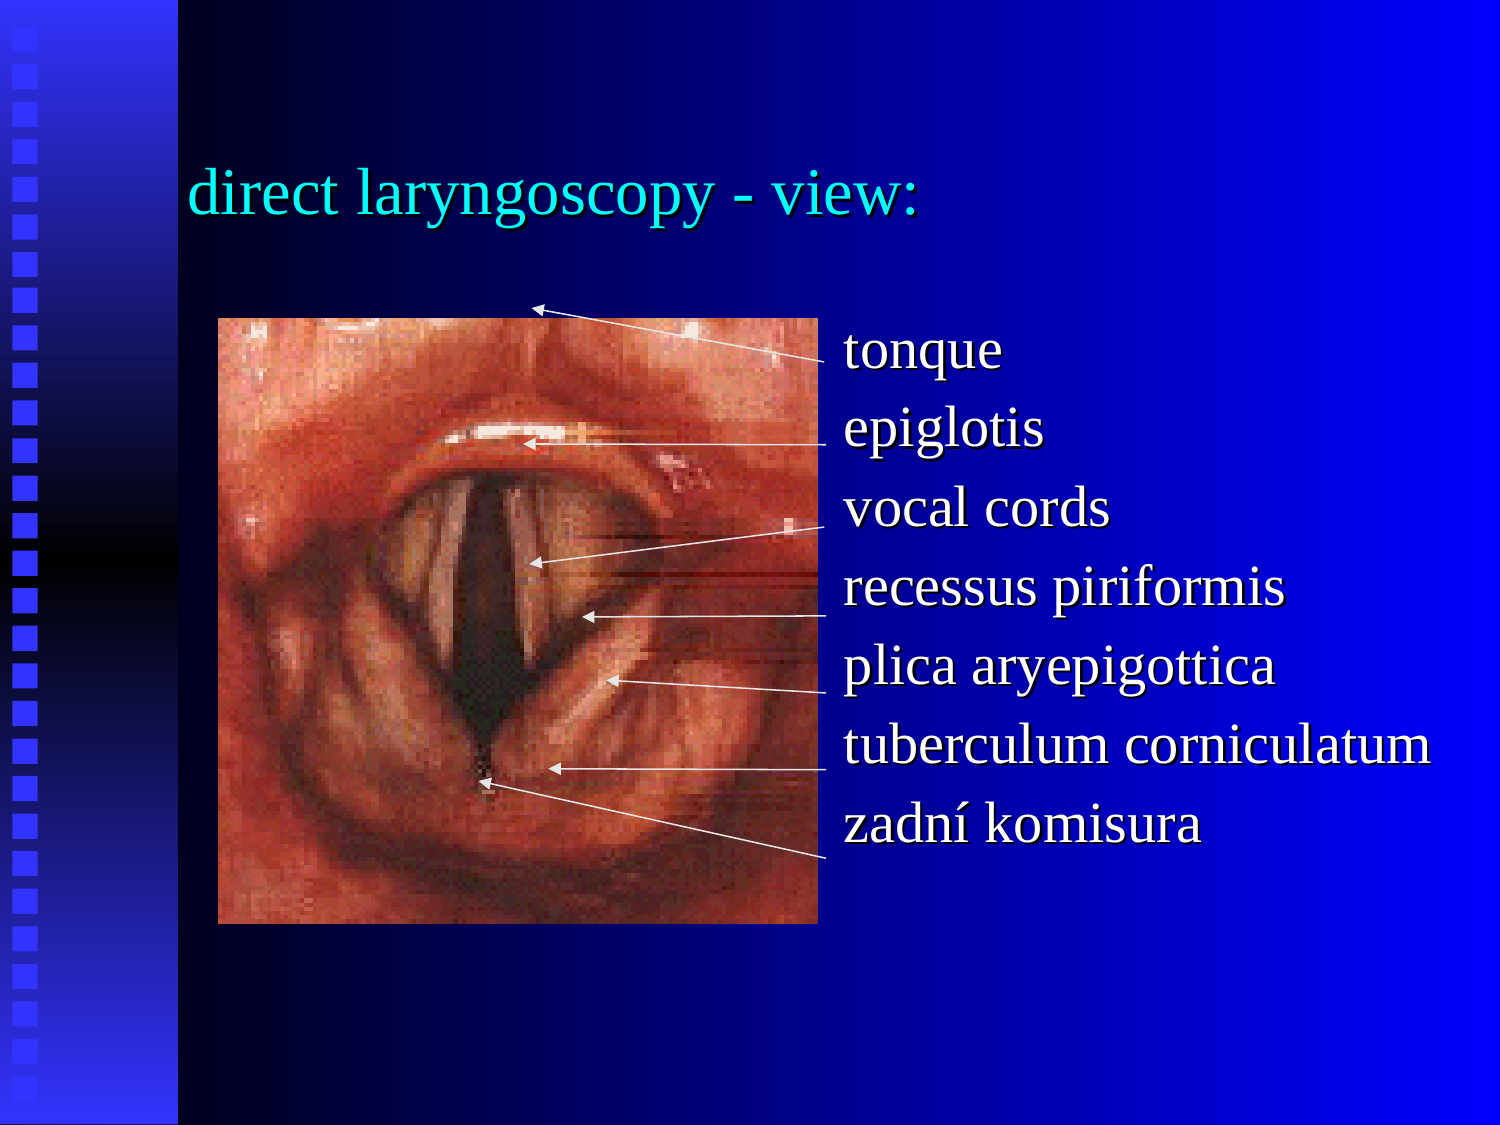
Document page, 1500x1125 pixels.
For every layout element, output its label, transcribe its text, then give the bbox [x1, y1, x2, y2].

picture [218, 318, 818, 924]
title direct laryngoscopy - view: [187, 99, 1463, 288]
list tonque epiglotis vocal cords recessus piriformis plica aryepigottica tuberculum corniculatum zadní komisura [843, 319, 1467, 995]
picture [596, 318, 818, 359]
